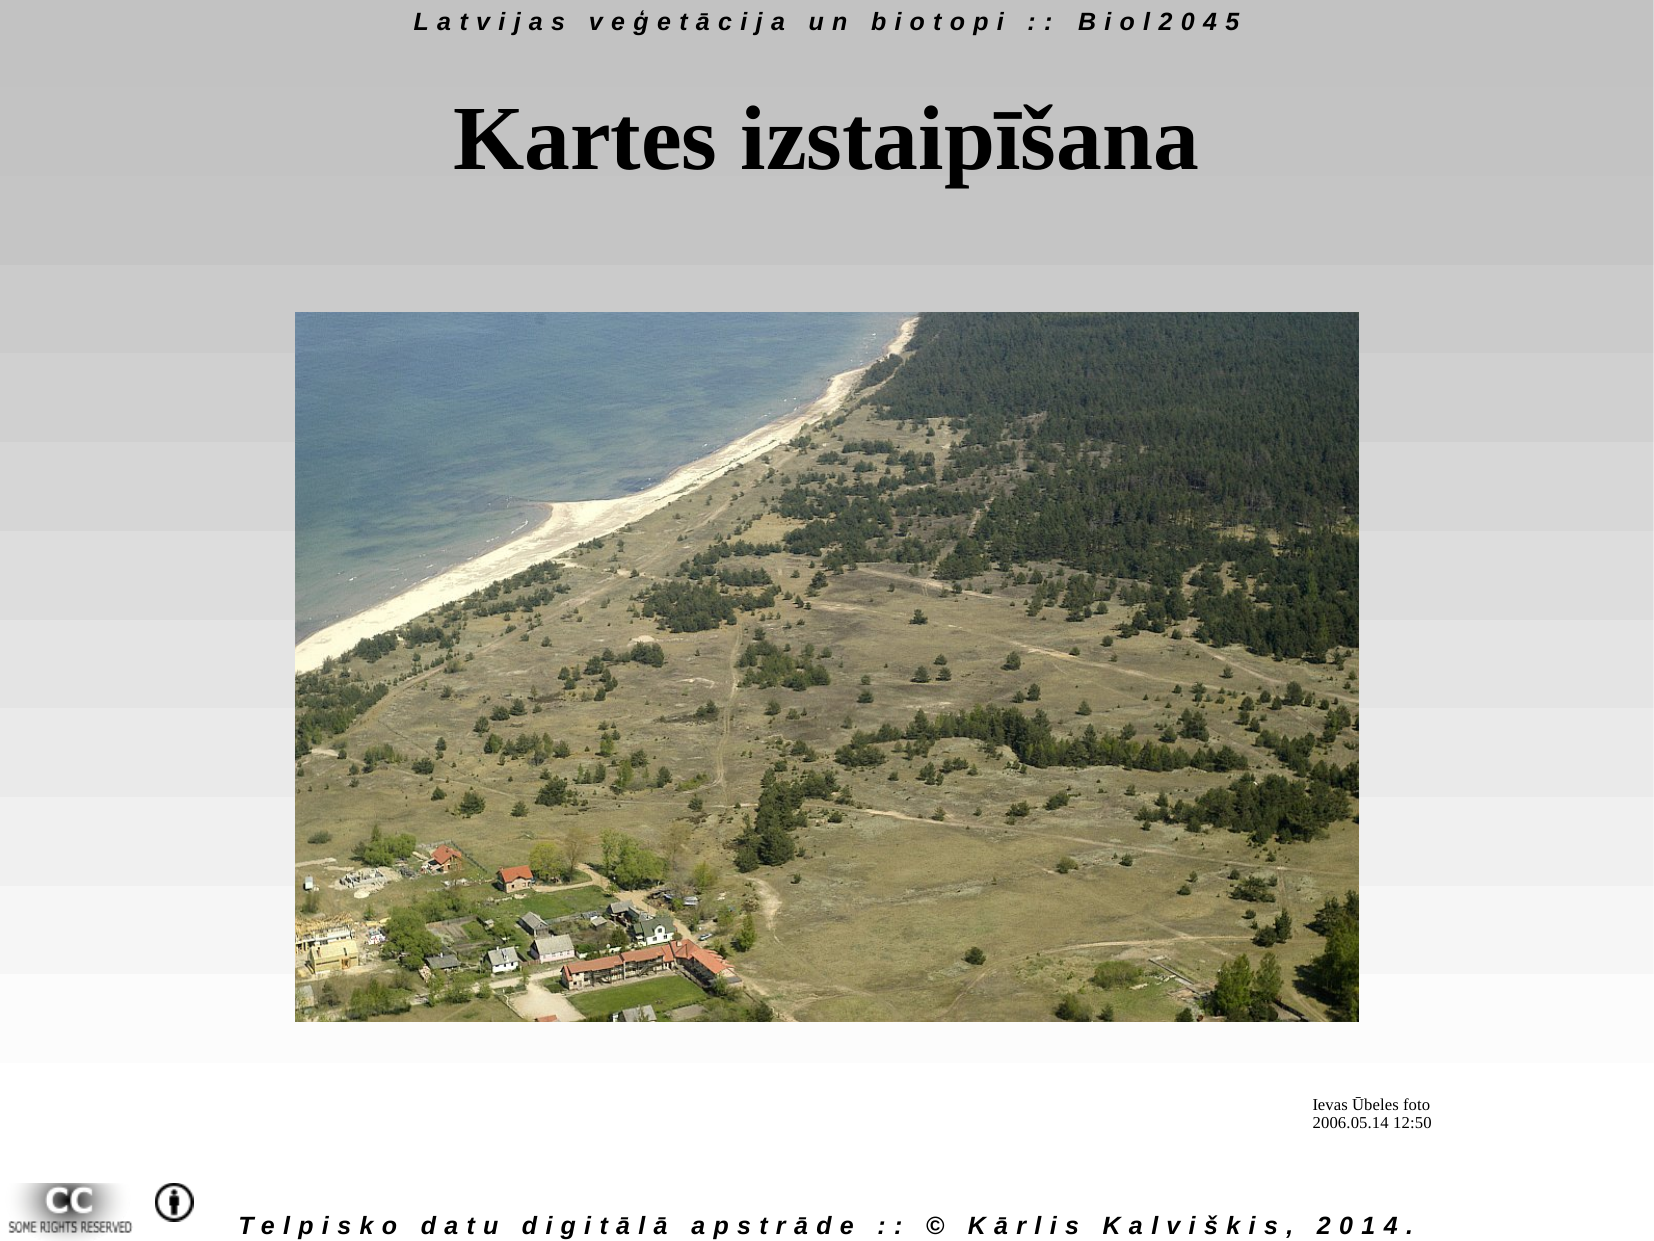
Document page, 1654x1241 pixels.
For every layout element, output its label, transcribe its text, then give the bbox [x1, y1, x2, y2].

picture [0, 0, 1654, 1241]
title Kartes izstaipīšana [29, 43, 1625, 234]
text_box Ievas Ūbeles foto 2006.05.14 12:50 [1297, 1087, 1447, 1140]
